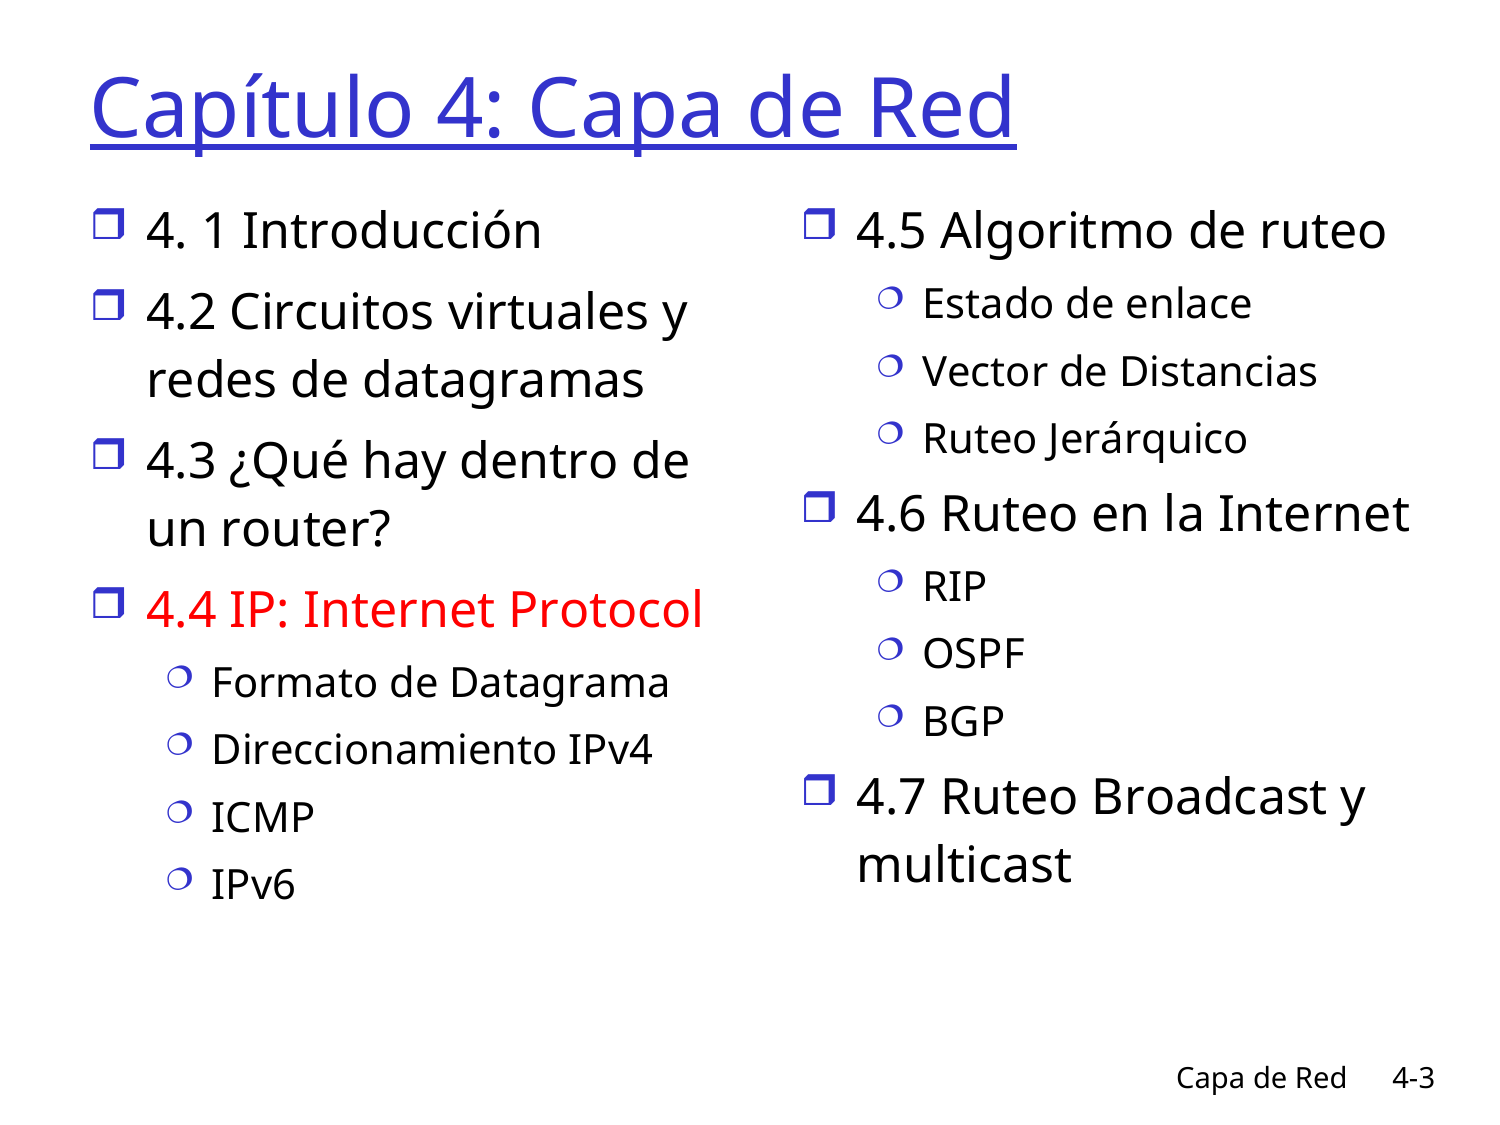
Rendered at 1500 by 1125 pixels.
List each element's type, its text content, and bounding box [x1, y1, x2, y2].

title Capítulo 4: Capa de Red [75, 15, 1463, 196]
list 4.5 Algoritmo de ruteo Estado de enlace Vector de Distancias Ruteo Jerárquico 4.6 Ruteo en la Internet RIP OSPF BGP 4.7 Ruteo Broadcast y multicast [785, 187, 1464, 1044]
list 4. 1 Introducción 4.2 Circuitos virtuales y redes de datagramas 4.3 ¿Qué hay dentro de un router? 4.4 IP: Internet Protocol Formato de Datagrama Direccionamiento IPv4 ICMP IPv6 [75, 187, 753, 1044]
